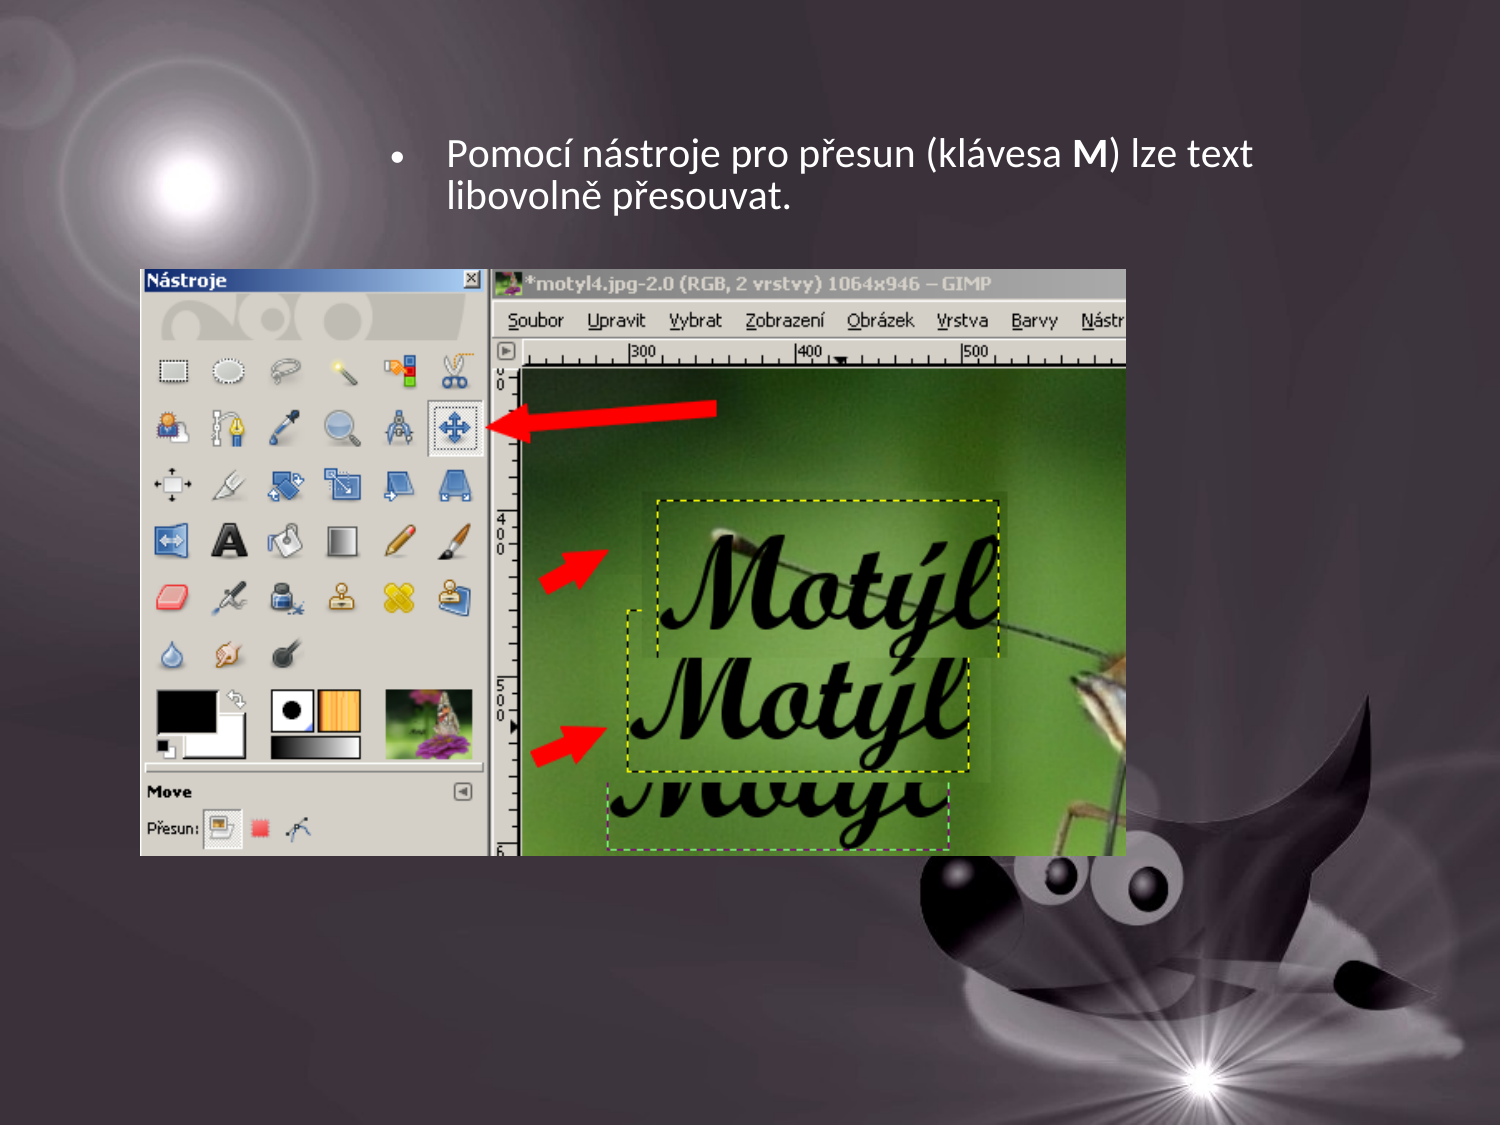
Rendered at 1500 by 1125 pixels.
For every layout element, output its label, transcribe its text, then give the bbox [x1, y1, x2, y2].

list Pomocí nástroje pro přesun (klávesa M) lze text libovolně přesouvat. [374, 128, 1418, 282]
picture [0, 0, 1500, 1125]
